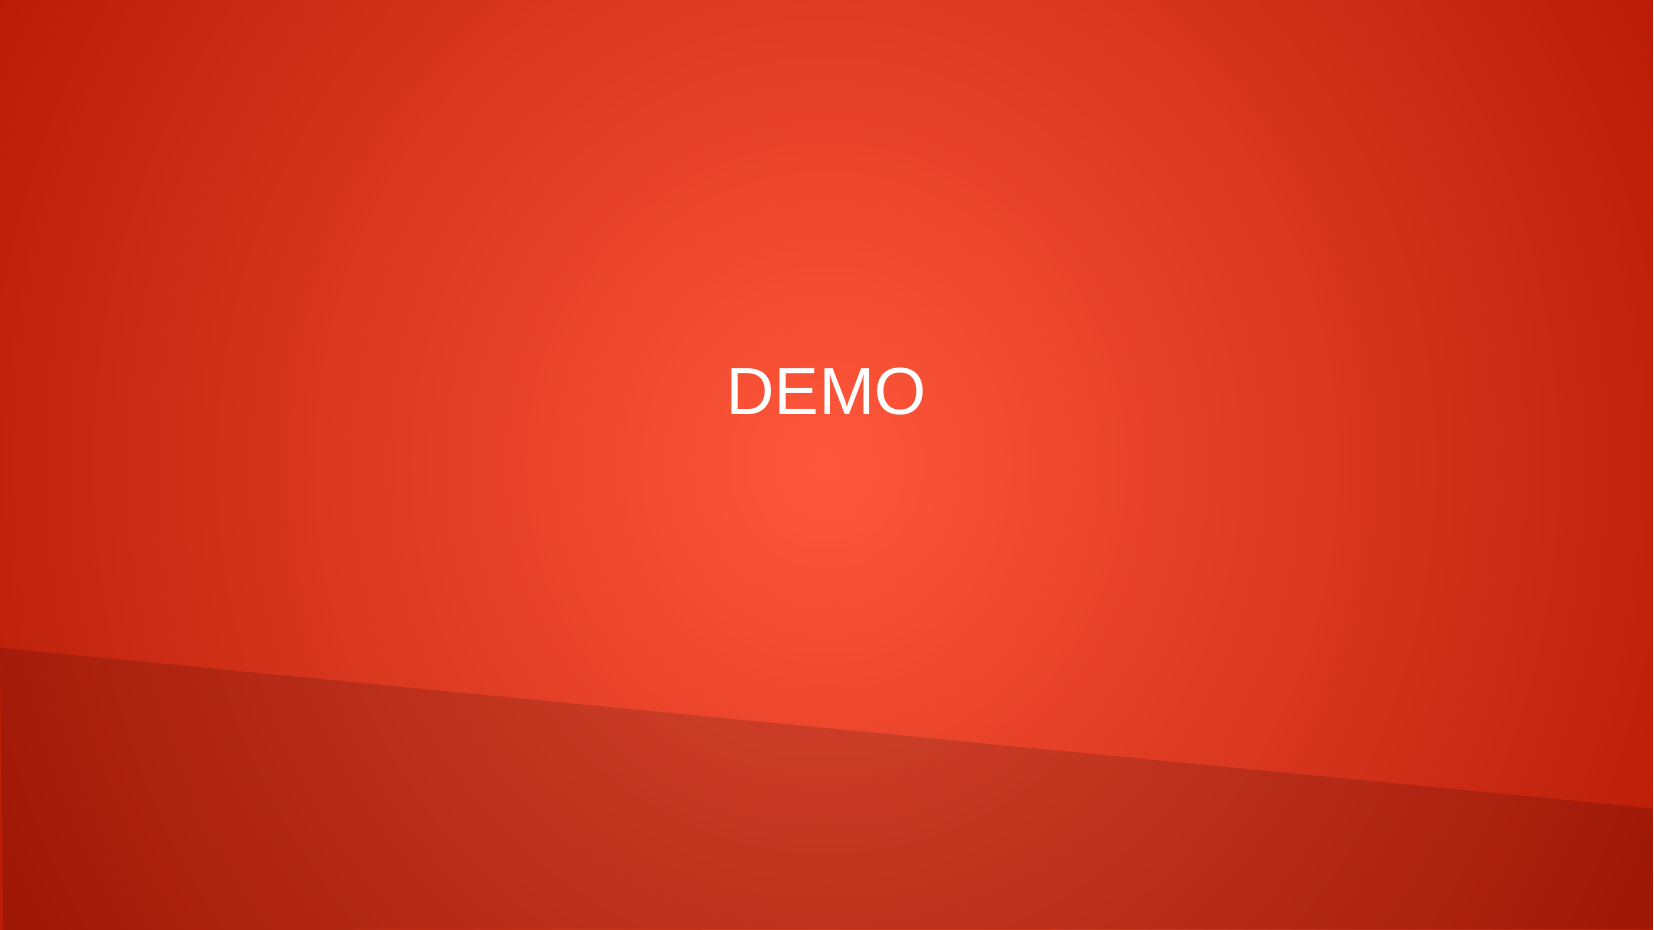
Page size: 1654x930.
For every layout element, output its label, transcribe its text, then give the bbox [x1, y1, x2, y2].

subtitle DEMO [82, 35, 1571, 748]
